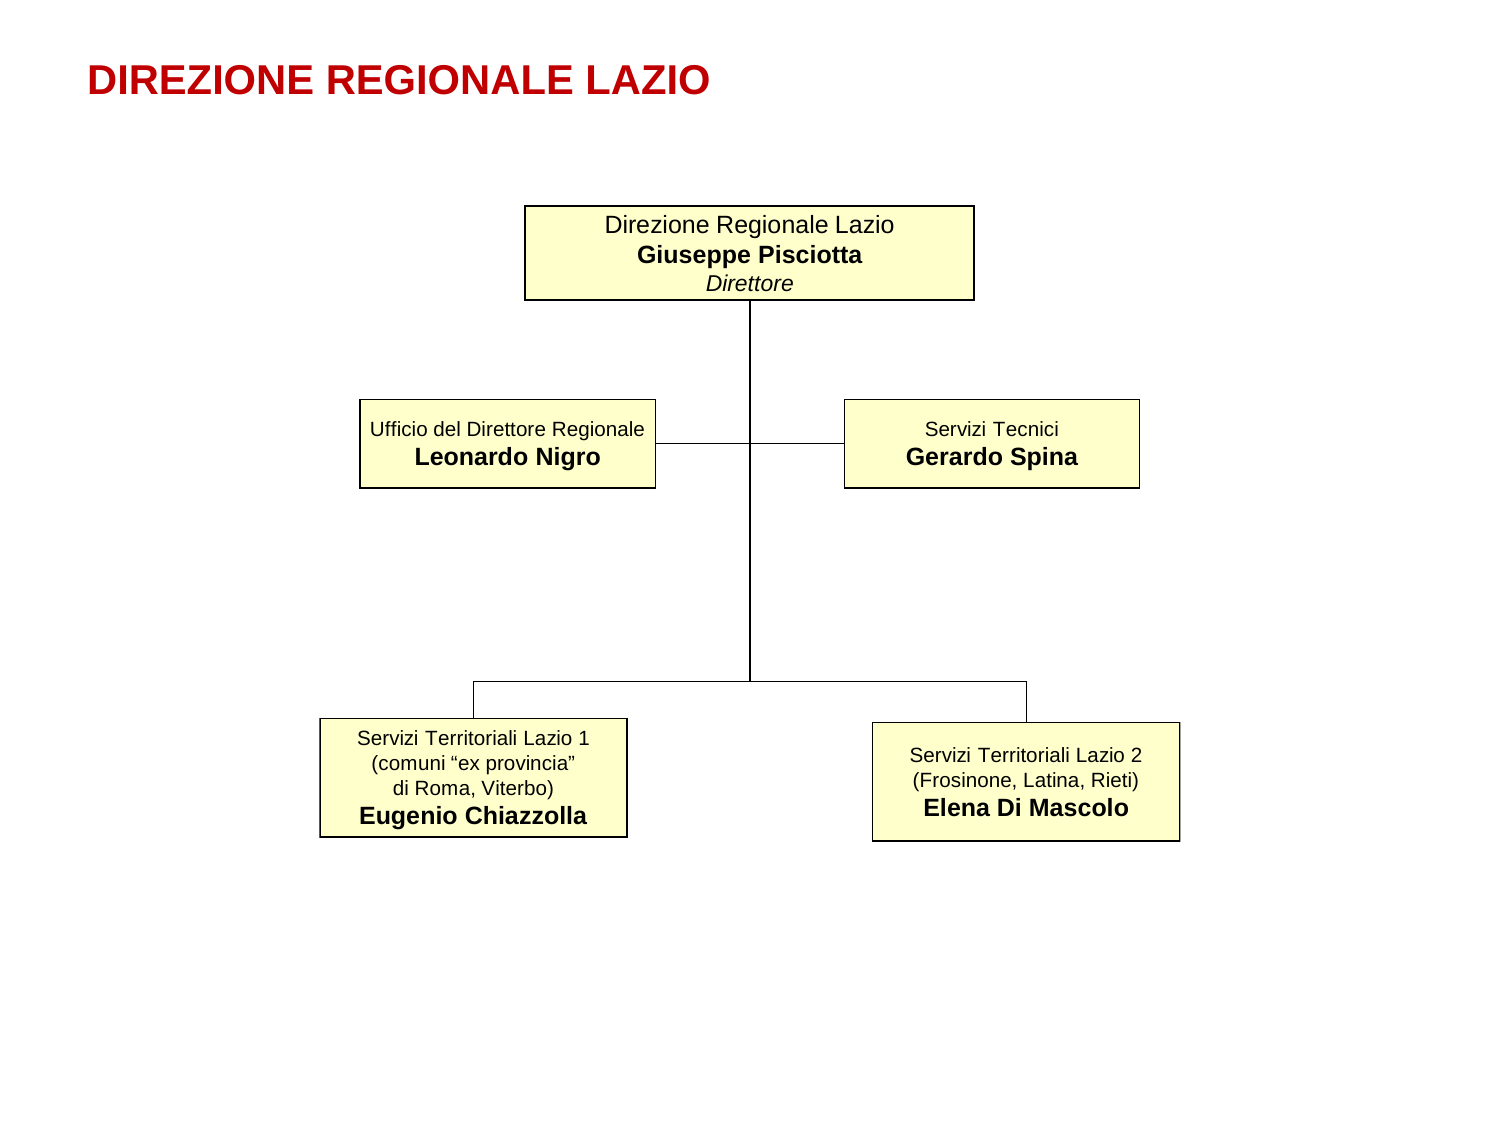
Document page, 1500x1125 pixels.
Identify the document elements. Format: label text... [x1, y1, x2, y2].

title DIREZIONE REGIONALE LAZIO [72, 45, 1462, 128]
picture [319, 201, 1181, 845]
